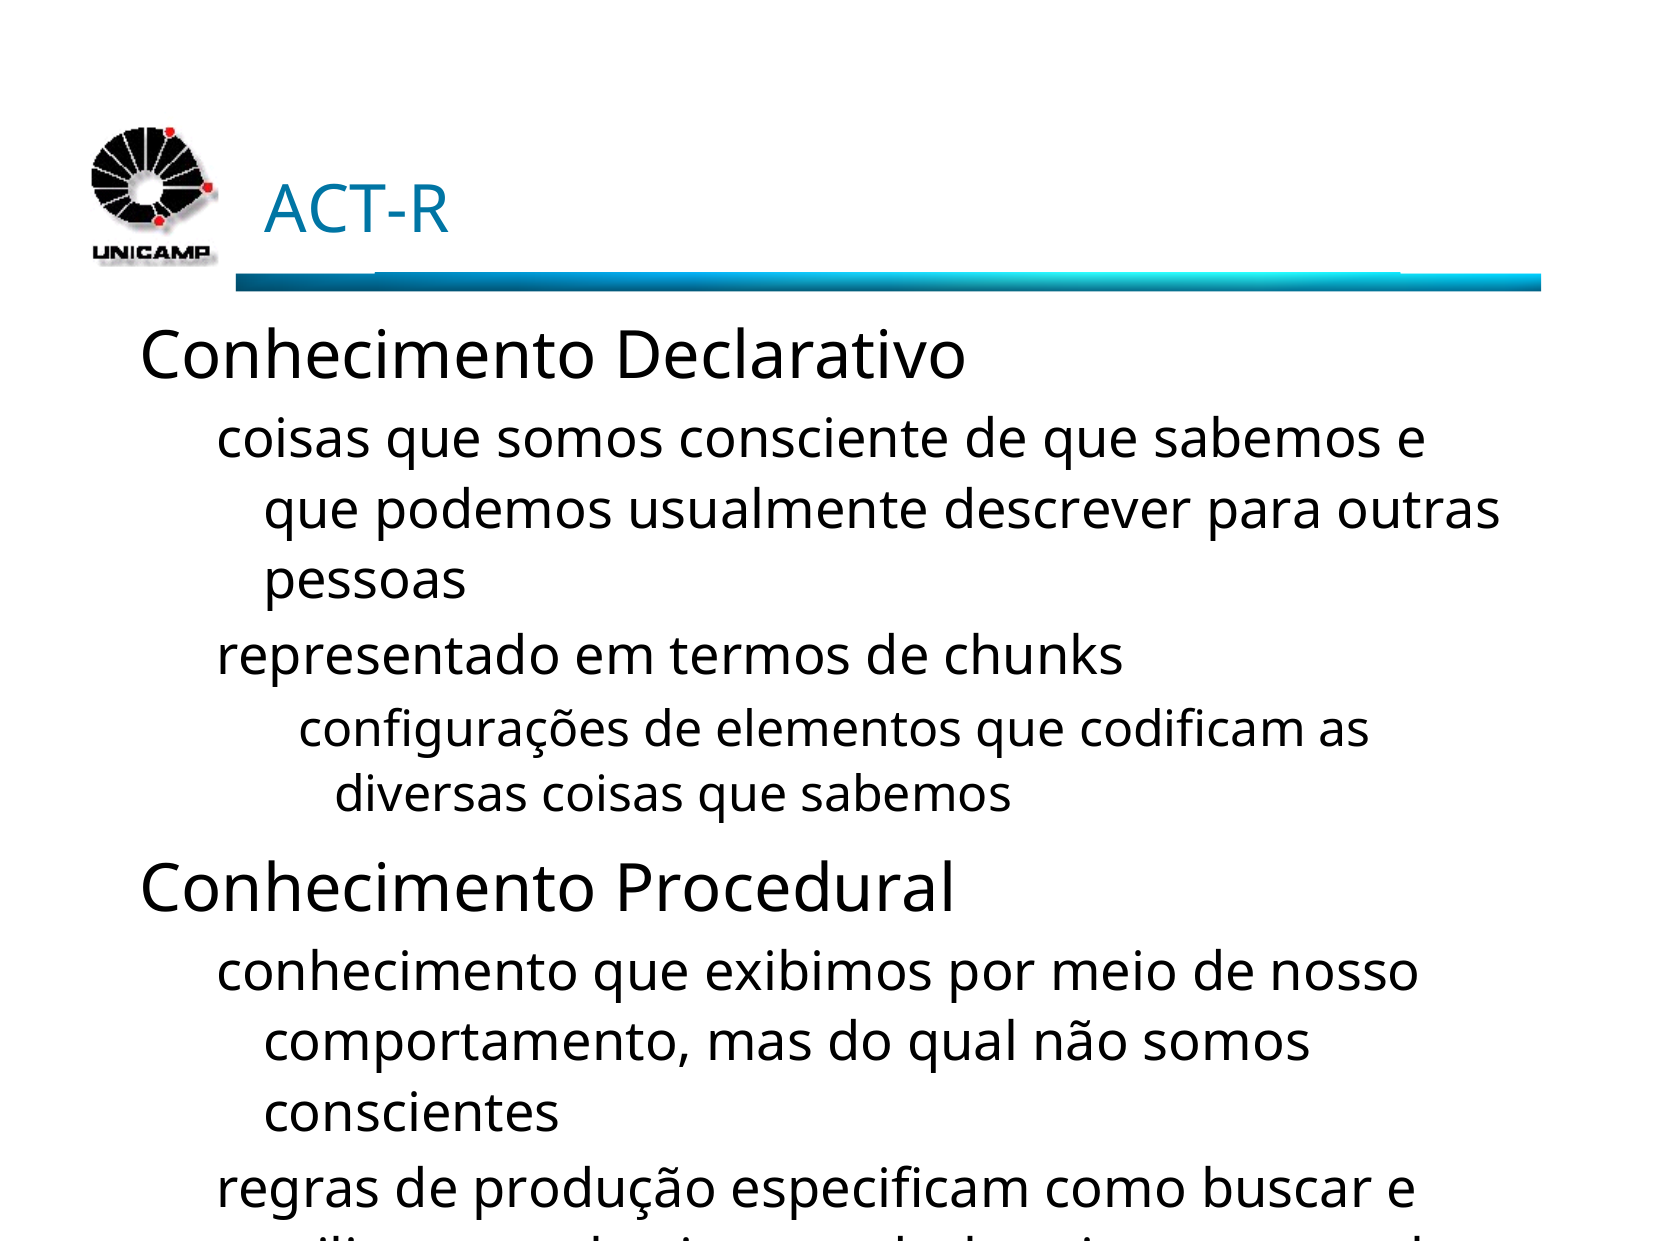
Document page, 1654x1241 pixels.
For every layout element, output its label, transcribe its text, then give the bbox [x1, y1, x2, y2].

title ACT-R [264, 42, 1534, 250]
picture [125, 272, 1654, 295]
list Conhecimento Declarativo coisas que somos consciente de que sabemos e que podemos usualmente descrever para outras pessoas representado em termos de chunks configurações de elementos que codificam as diversas coisas que sabemos Conhecimento Procedural conhecimento que exibimos por meio de nosso comportamento, mas do qual não somos conscientes regras de produção especificam como buscar e utilizar o conhecimento declarativo para resolver problemas [121, 309, 1534, 1189]
